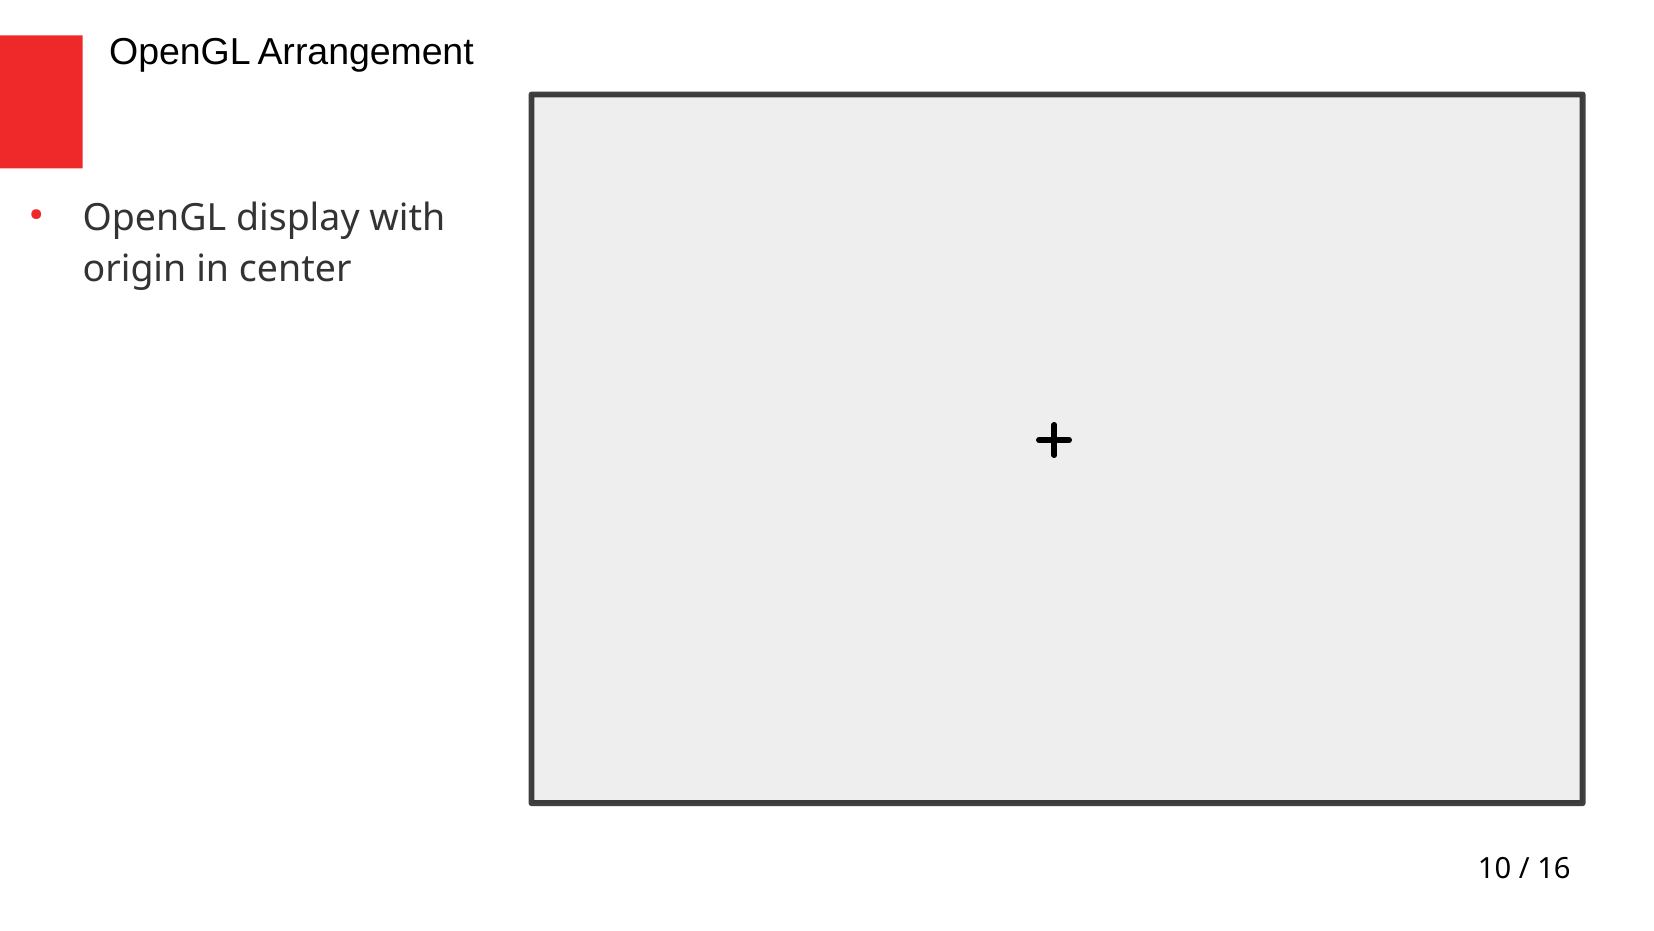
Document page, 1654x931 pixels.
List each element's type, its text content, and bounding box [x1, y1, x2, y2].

text_box OpenGL Arrangement [94, 23, 508, 95]
list OpenGL display with origin in center [11, 190, 508, 863]
text_box [531, 94, 1583, 804]
